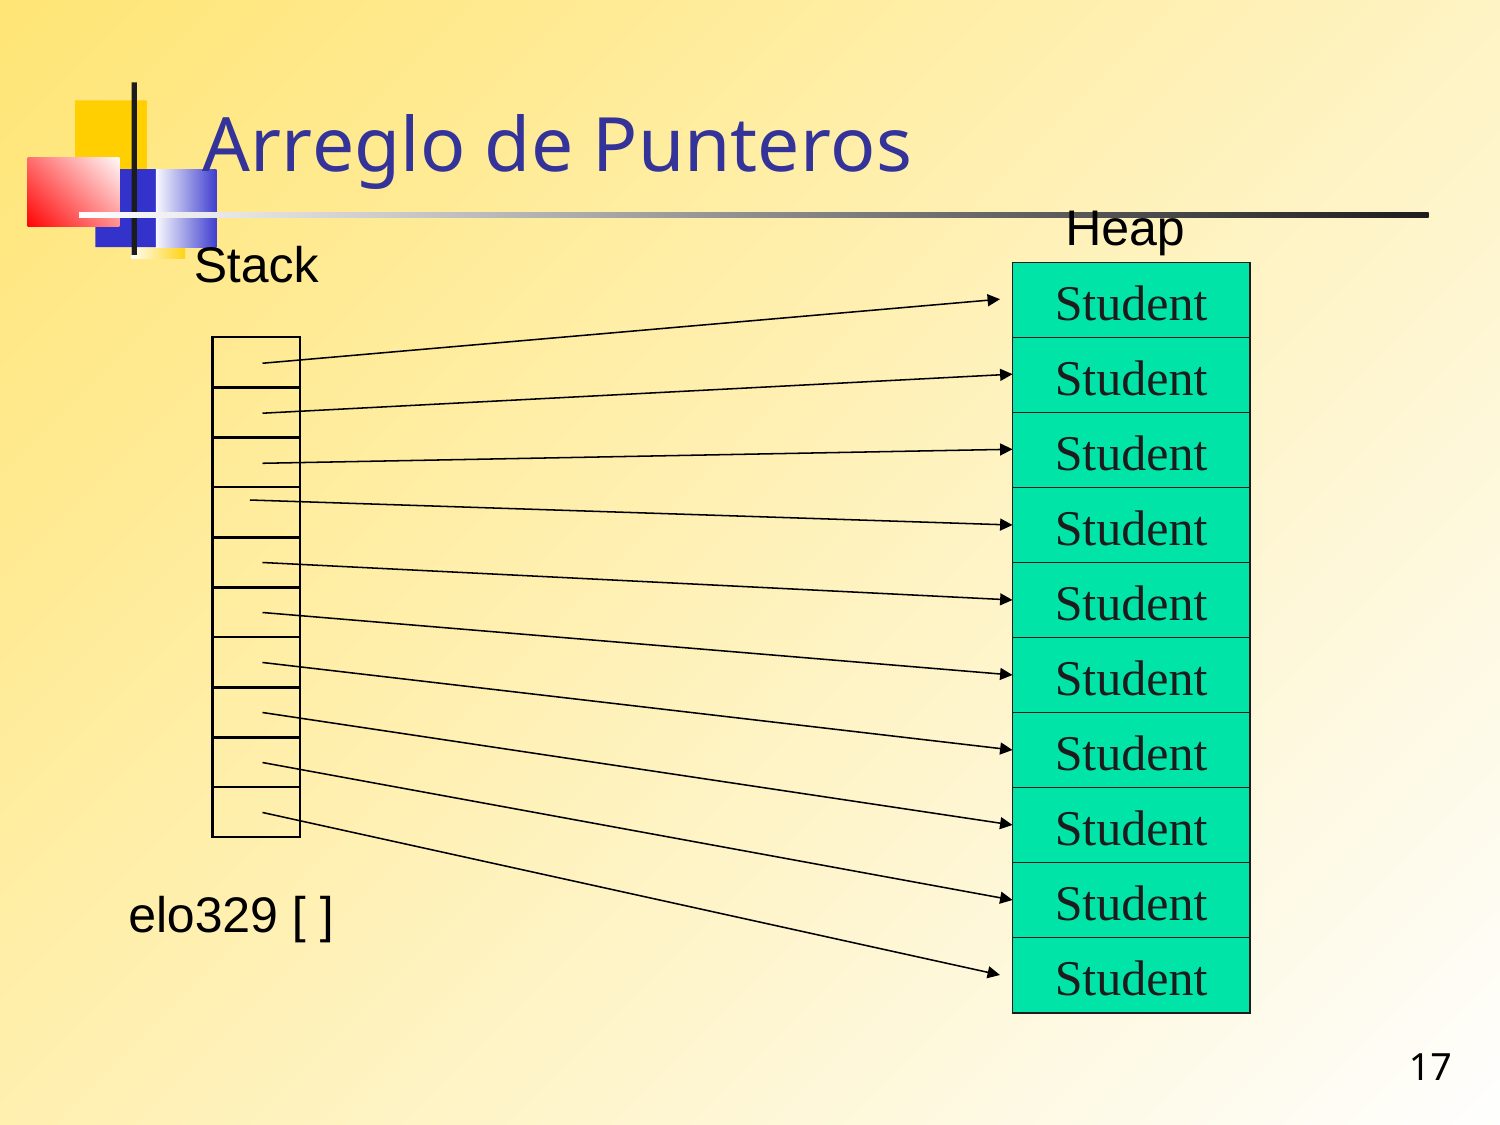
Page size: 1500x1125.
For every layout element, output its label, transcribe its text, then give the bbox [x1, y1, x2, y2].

title Arreglo de Punteros [187, 37, 1466, 201]
text_box Student [1012, 412, 1251, 487]
text_box Student [1012, 562, 1251, 637]
text_box Student [1012, 263, 1251, 337]
text_box elo329 [ ] [75, 874, 388, 951]
text_box Student [1012, 712, 1251, 787]
text_box Student [1012, 862, 1251, 937]
text_box Student [1012, 637, 1251, 712]
text_box Student [1012, 787, 1251, 862]
text_box Stack [174, 224, 338, 301]
text_box Student [1012, 937, 1251, 1013]
text_box Heap [999, 201, 1251, 263]
text_box Student [1012, 337, 1251, 412]
text_box Student [1012, 487, 1251, 562]
